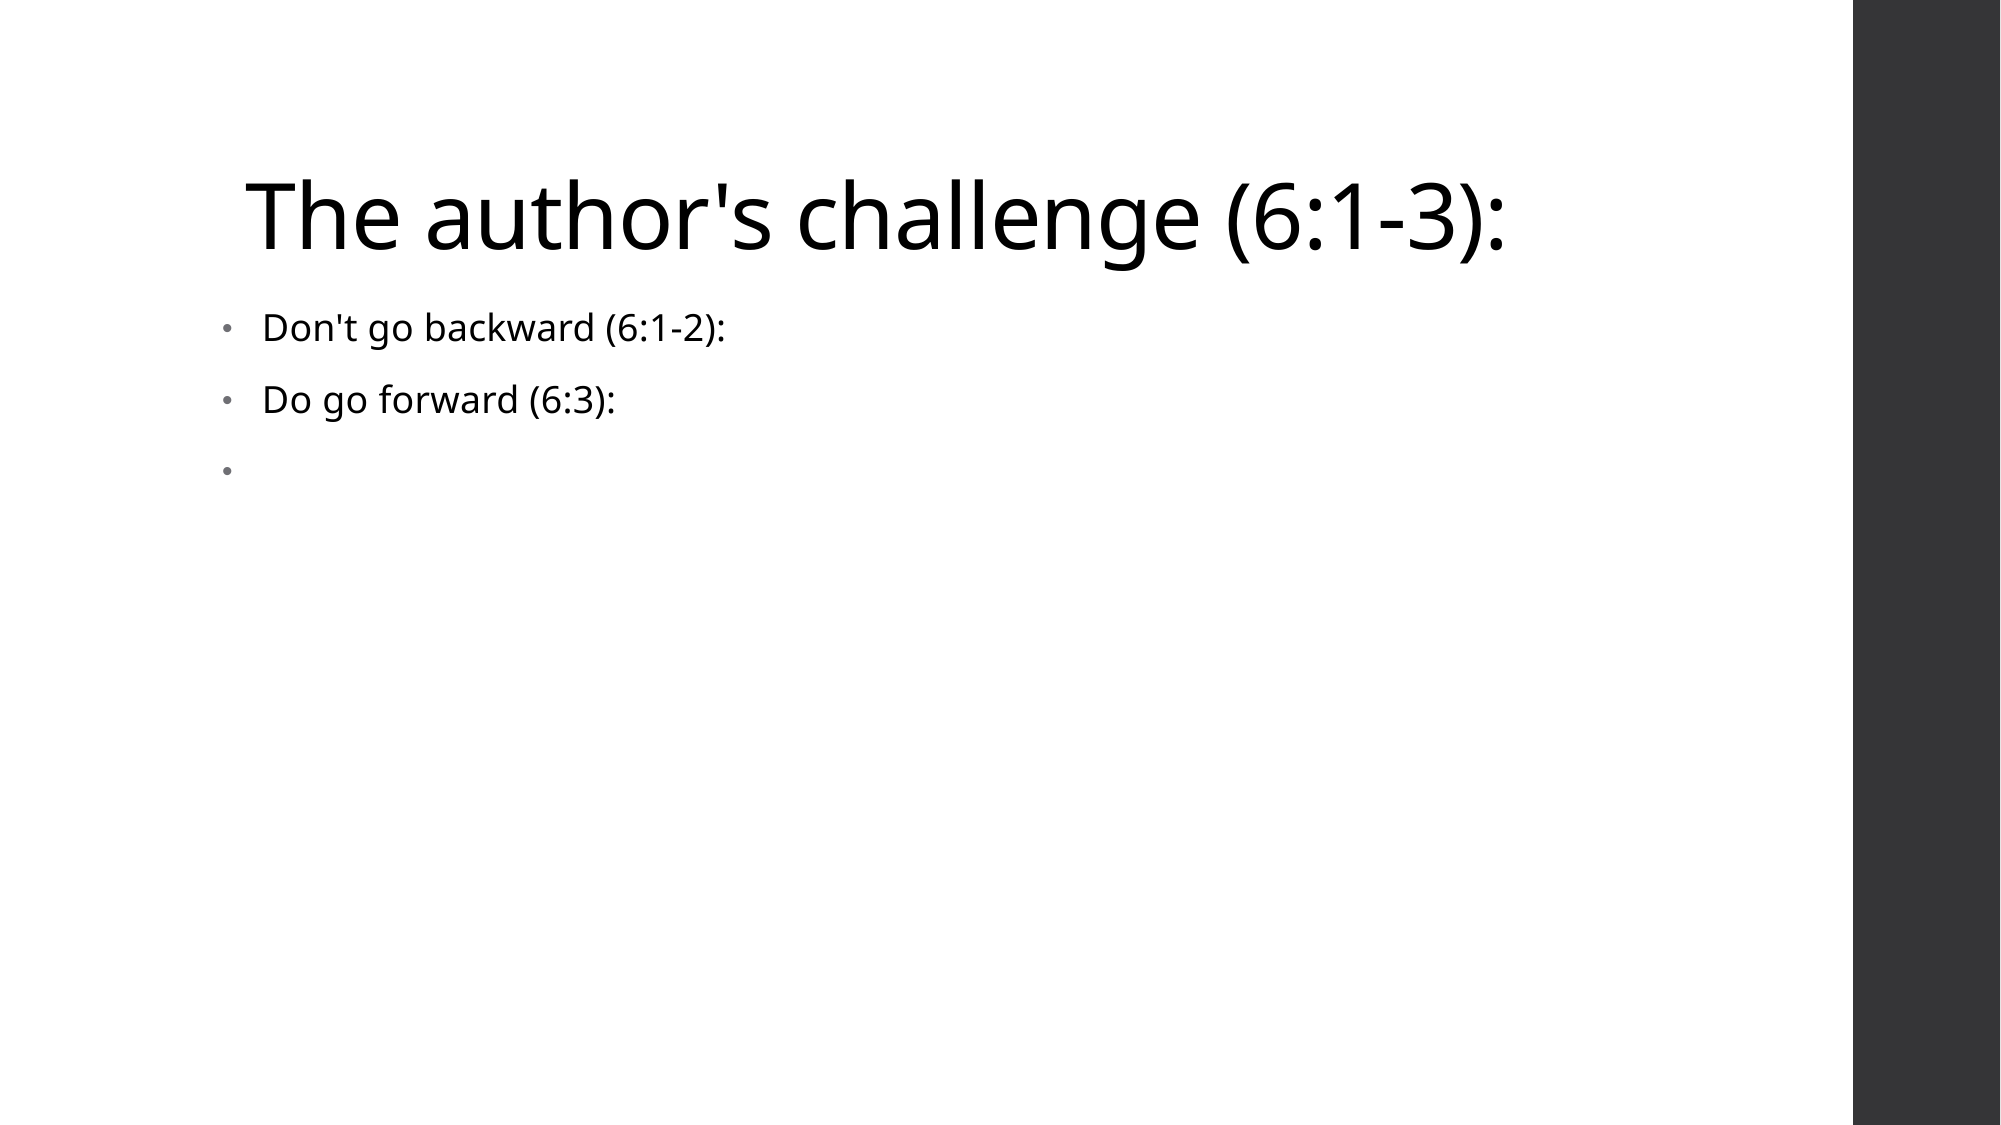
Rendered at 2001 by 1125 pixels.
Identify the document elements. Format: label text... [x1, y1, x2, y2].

list Don't go backward (6:1-2): Do go forward (6:3): [206, 299, 1617, 1014]
title The author's challenge (6:1-3): [206, 60, 1797, 278]
